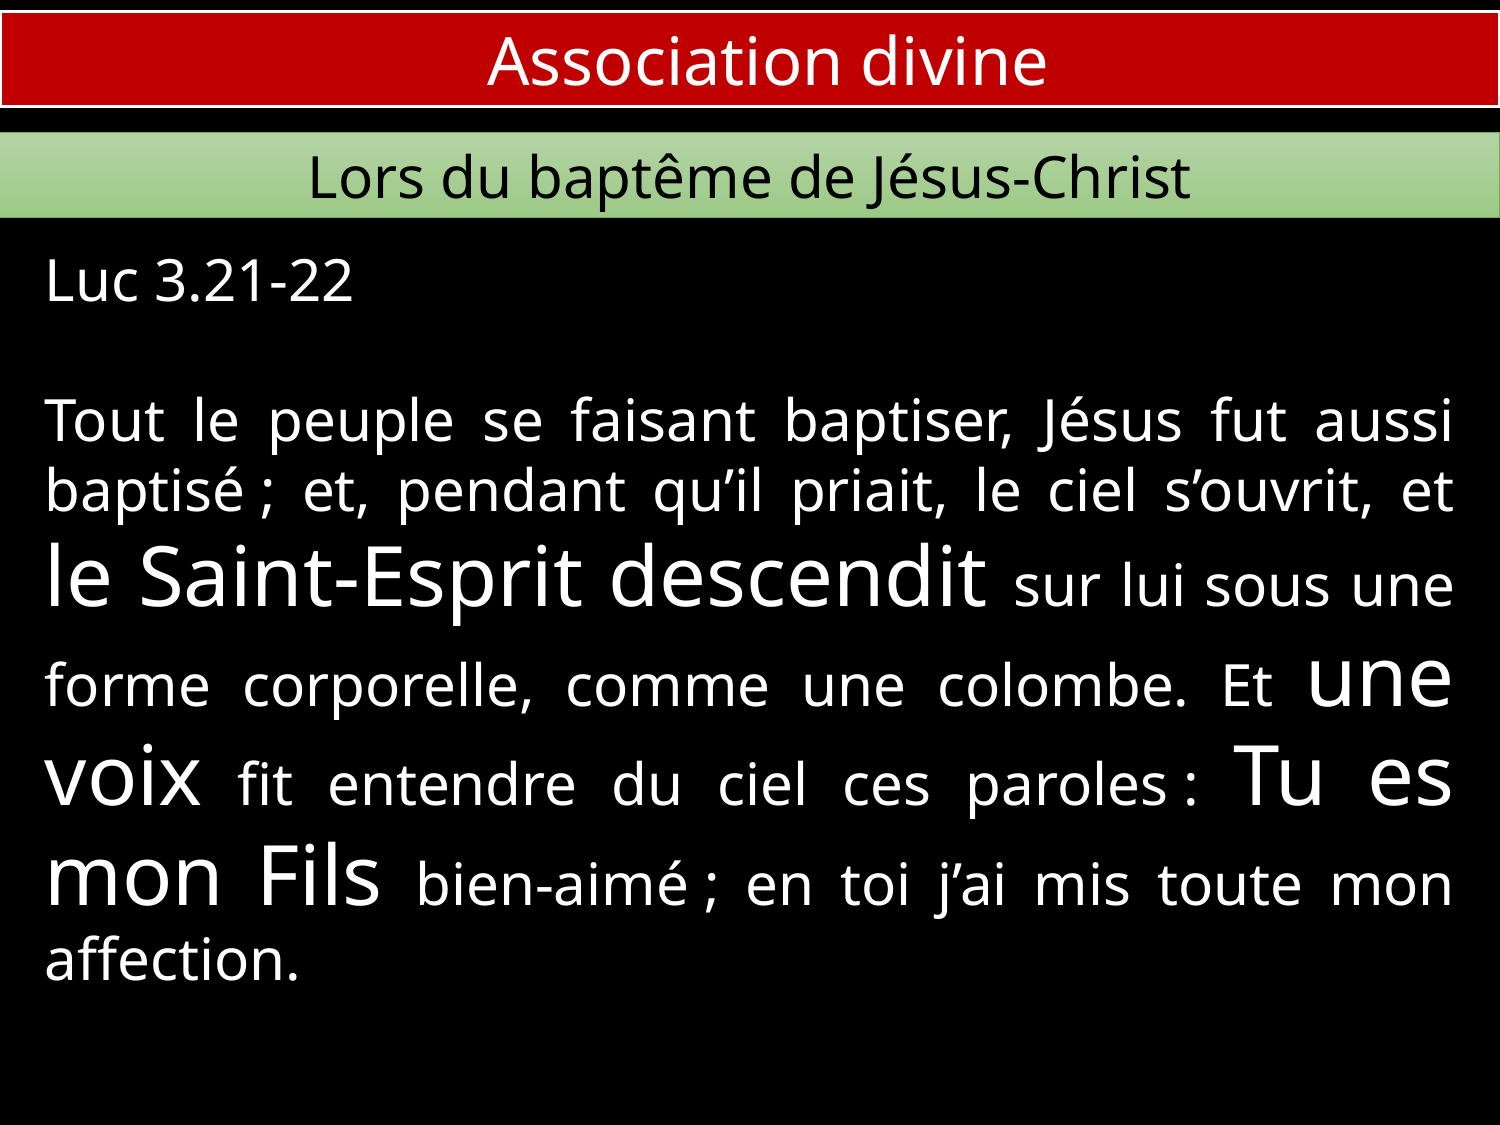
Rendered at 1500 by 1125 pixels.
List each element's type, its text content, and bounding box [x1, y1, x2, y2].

text_box Lors du baptême de Jésus-Christ [0, 132, 1500, 218]
text_box Luc 3.21-22 Tout le peuple se faisant baptiser, Jésus fut aussi baptisé ; et, pendant qu’il priait, le ciel s’ouvrit, et le Saint-Esprit descendit sur lui sous une forme corporelle, comme une colombe. Et une voix fit entendre du ciel ces paroles : Tu es mon Fils bien-aimé ; en toi j’ai mis toute mon affection. [30, 235, 1470, 1000]
text_box Association divine [0, 11, 1500, 107]
